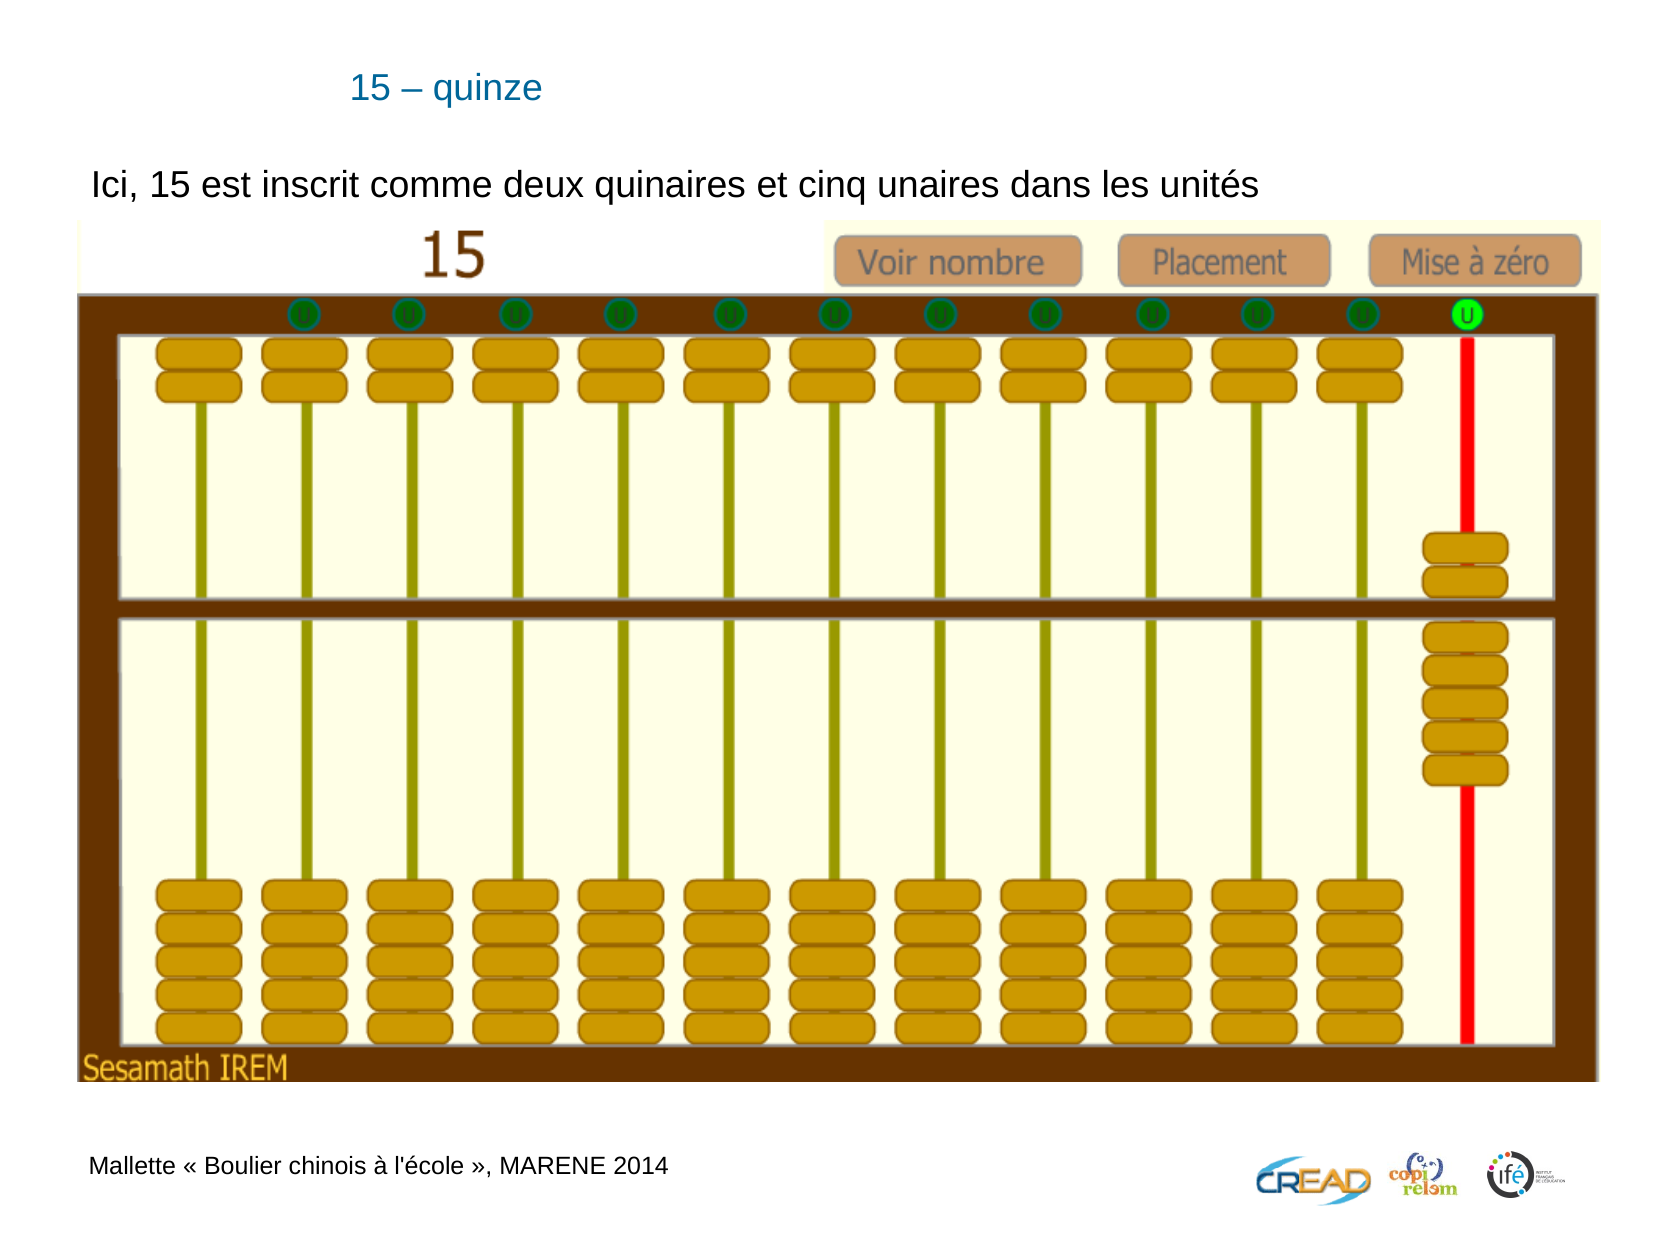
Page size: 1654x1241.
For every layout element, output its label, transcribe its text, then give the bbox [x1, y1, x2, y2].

picture [1387, 1151, 1461, 1197]
picture [1487, 1151, 1565, 1198]
picture [77, 220, 1601, 1082]
text_box 15 – quinze [334, 59, 768, 116]
text_box Ici, 15 est inscrit comme deux quinaires et cinq unaires dans les unités [76, 155, 1288, 213]
picture [1251, 1151, 1377, 1211]
